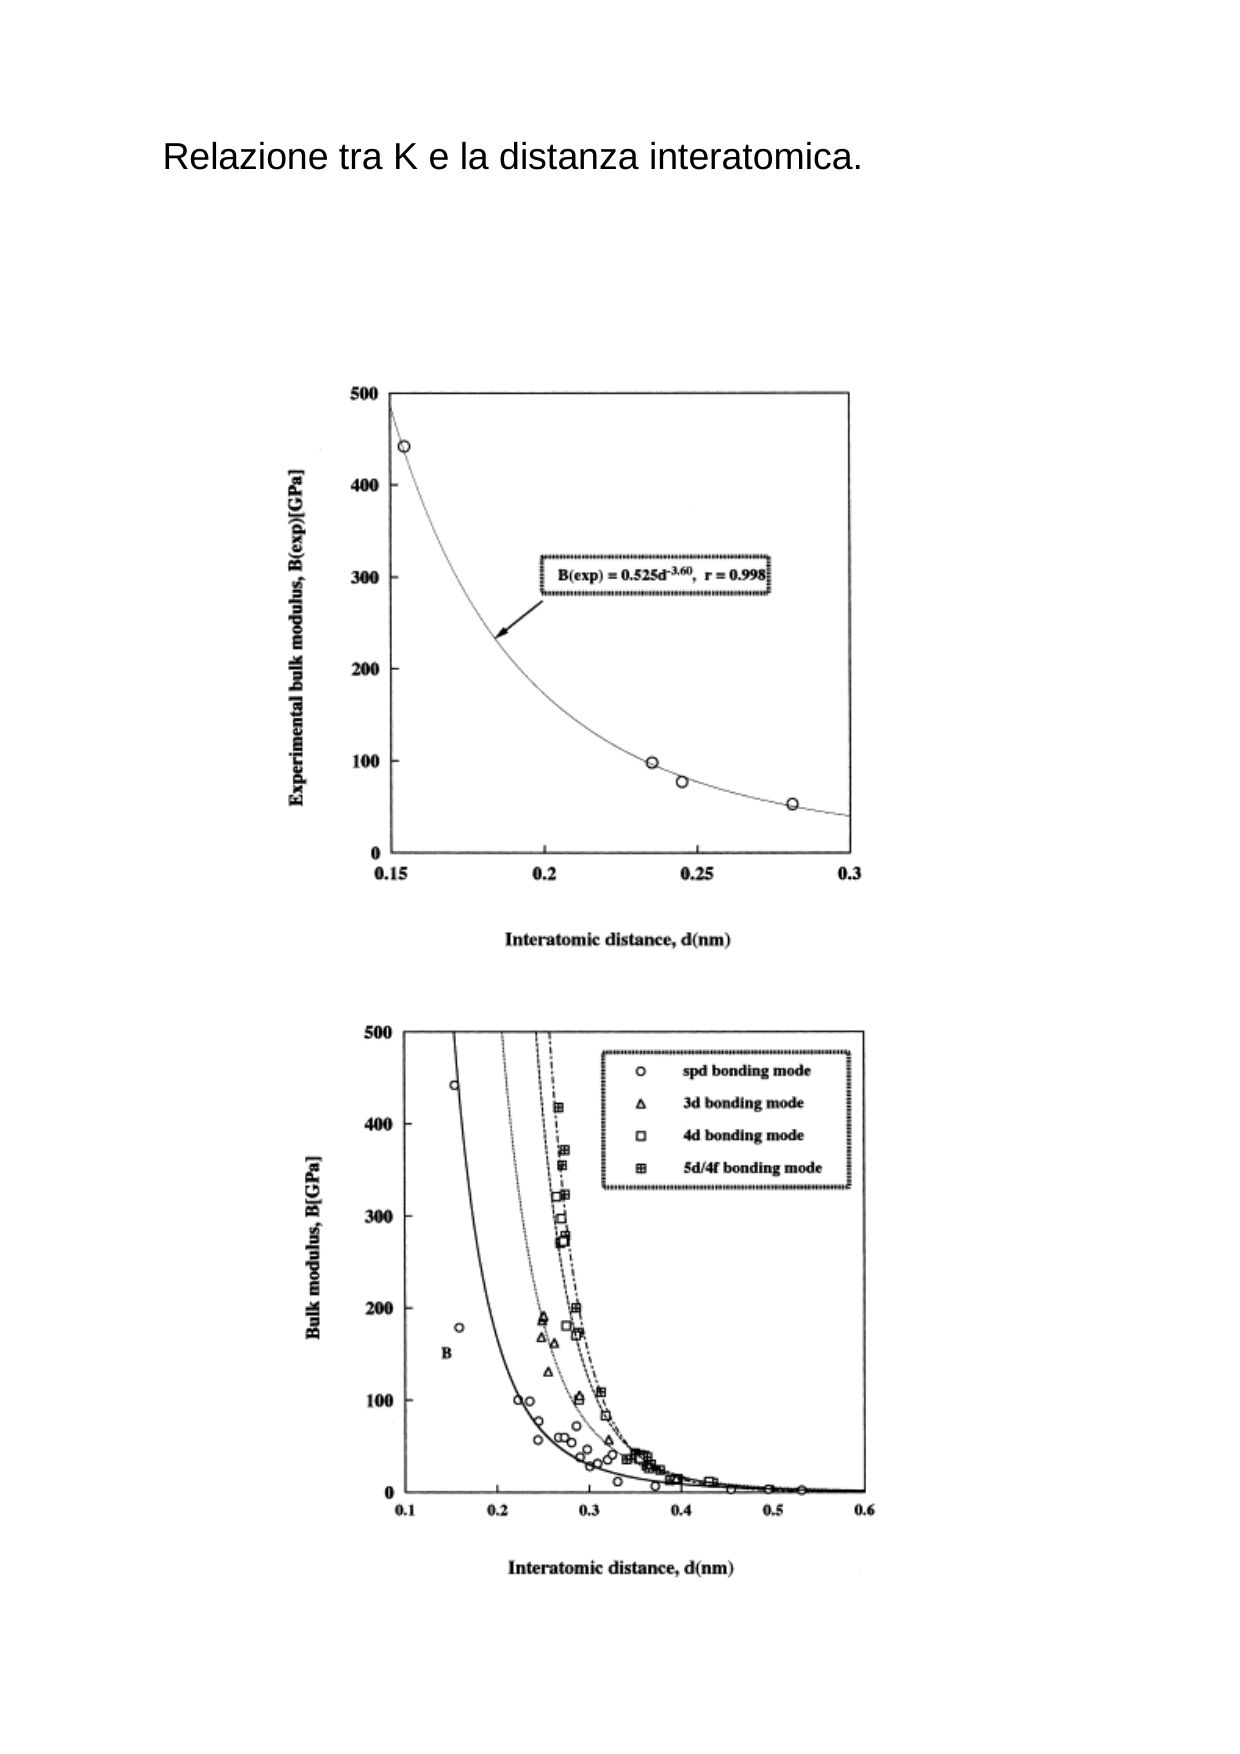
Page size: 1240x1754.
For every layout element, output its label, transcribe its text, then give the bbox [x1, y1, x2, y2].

picture [304, 1023, 877, 1579]
picture [284, 385, 864, 950]
text_box Relazione tra K e la distanza interatomica. [147, 127, 989, 185]
